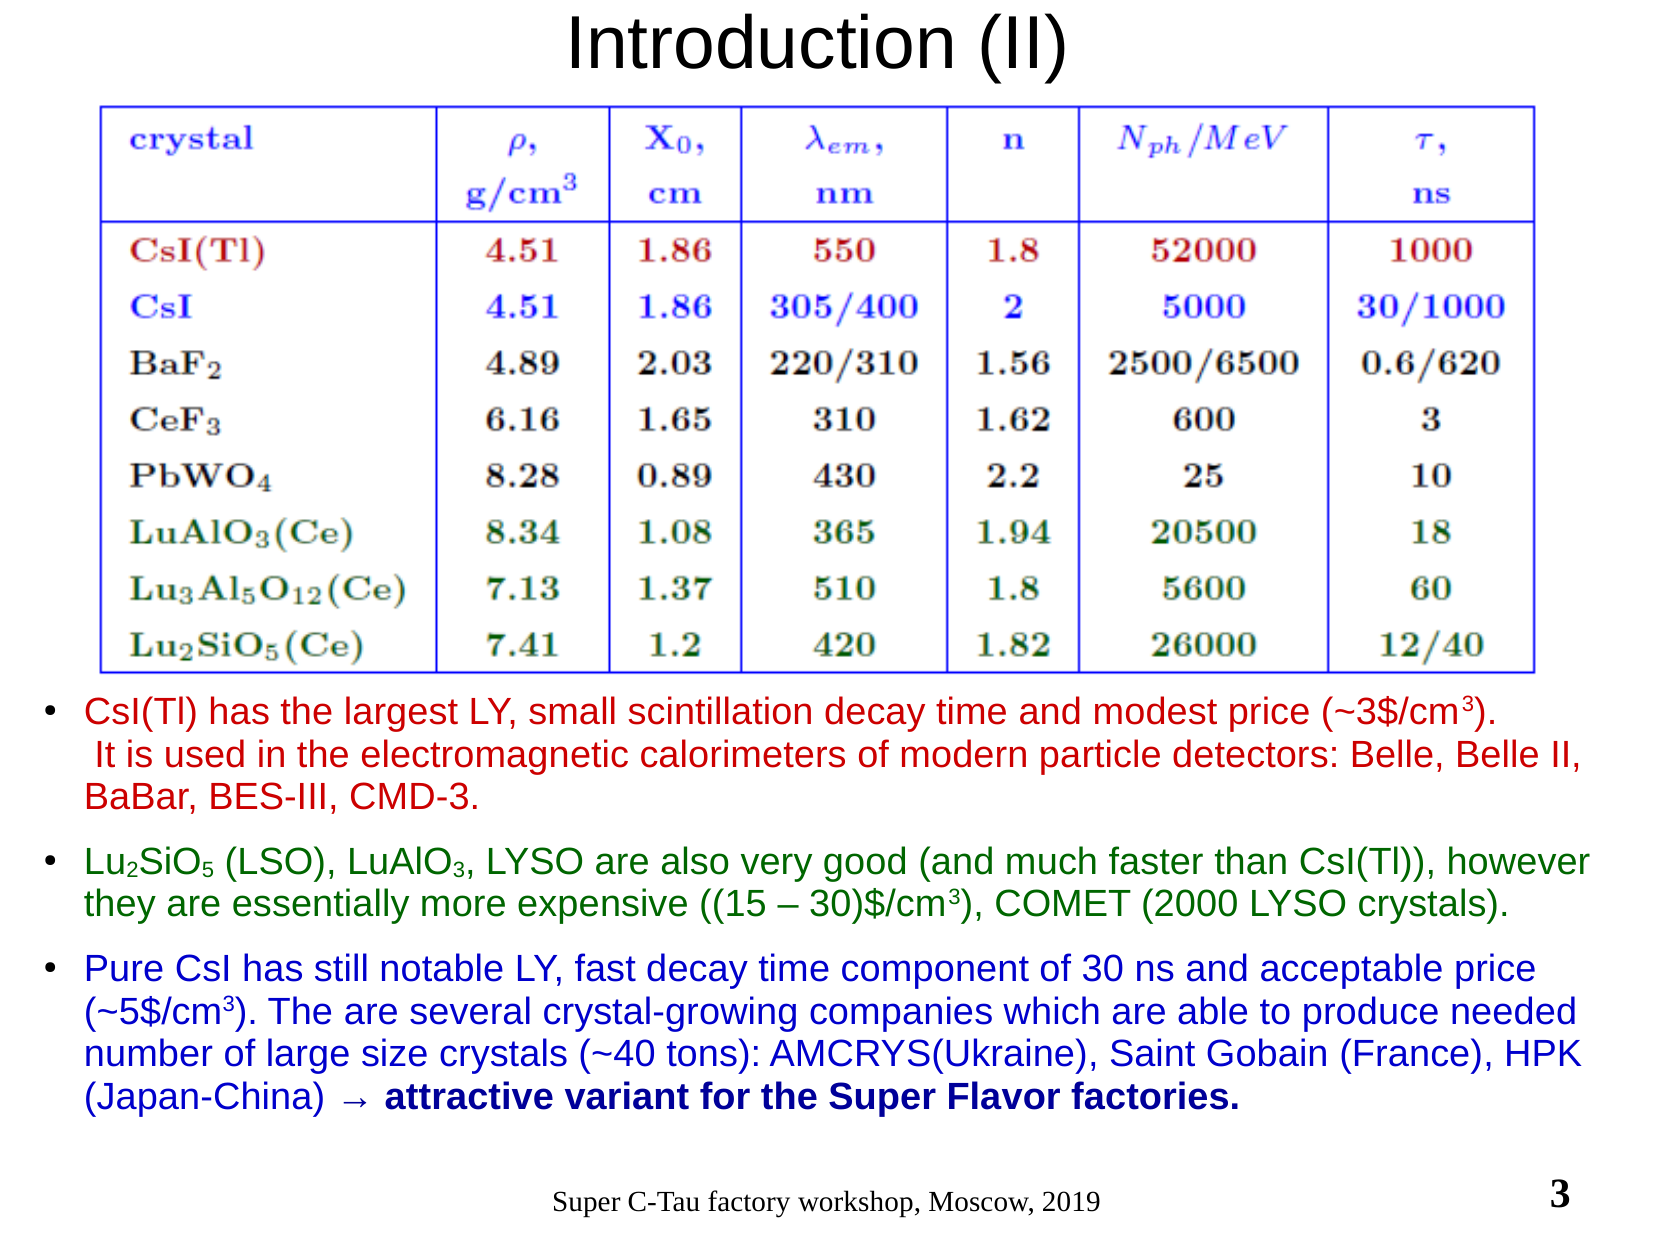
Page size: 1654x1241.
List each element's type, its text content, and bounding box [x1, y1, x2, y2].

list CsI(Tl) has the largest LY, small scintillation decay time and modest price (~3$/cm3). It is used in the electromagnetic calorimeters of modern particle detectors: Belle, Belle II, BaBar, BES-III, CMD-3. Lu2SiO5 (LSO), LuAlO3, LYSO are also very good (and much faster than CsI(Tl)), however they are essentially more expensive ((15 – 30)$/cm3), COMET (2000 LYSO crystals). Pure CsI has still notable LY, fast decay time component of 30 ns and acceptable price (~5$/cm3). The are several crystal-growing companies which are able to produce needed number of large size crystals (~40 tons): AMCRYS(Ukraine), Saint Gobain (France), HPK (Japan-China) → attractive variant for the Super Flavor factories. [30, 690, 1606, 1126]
title Introduction (II) [420, 0, 1216, 85]
picture [90, 89, 1546, 685]
